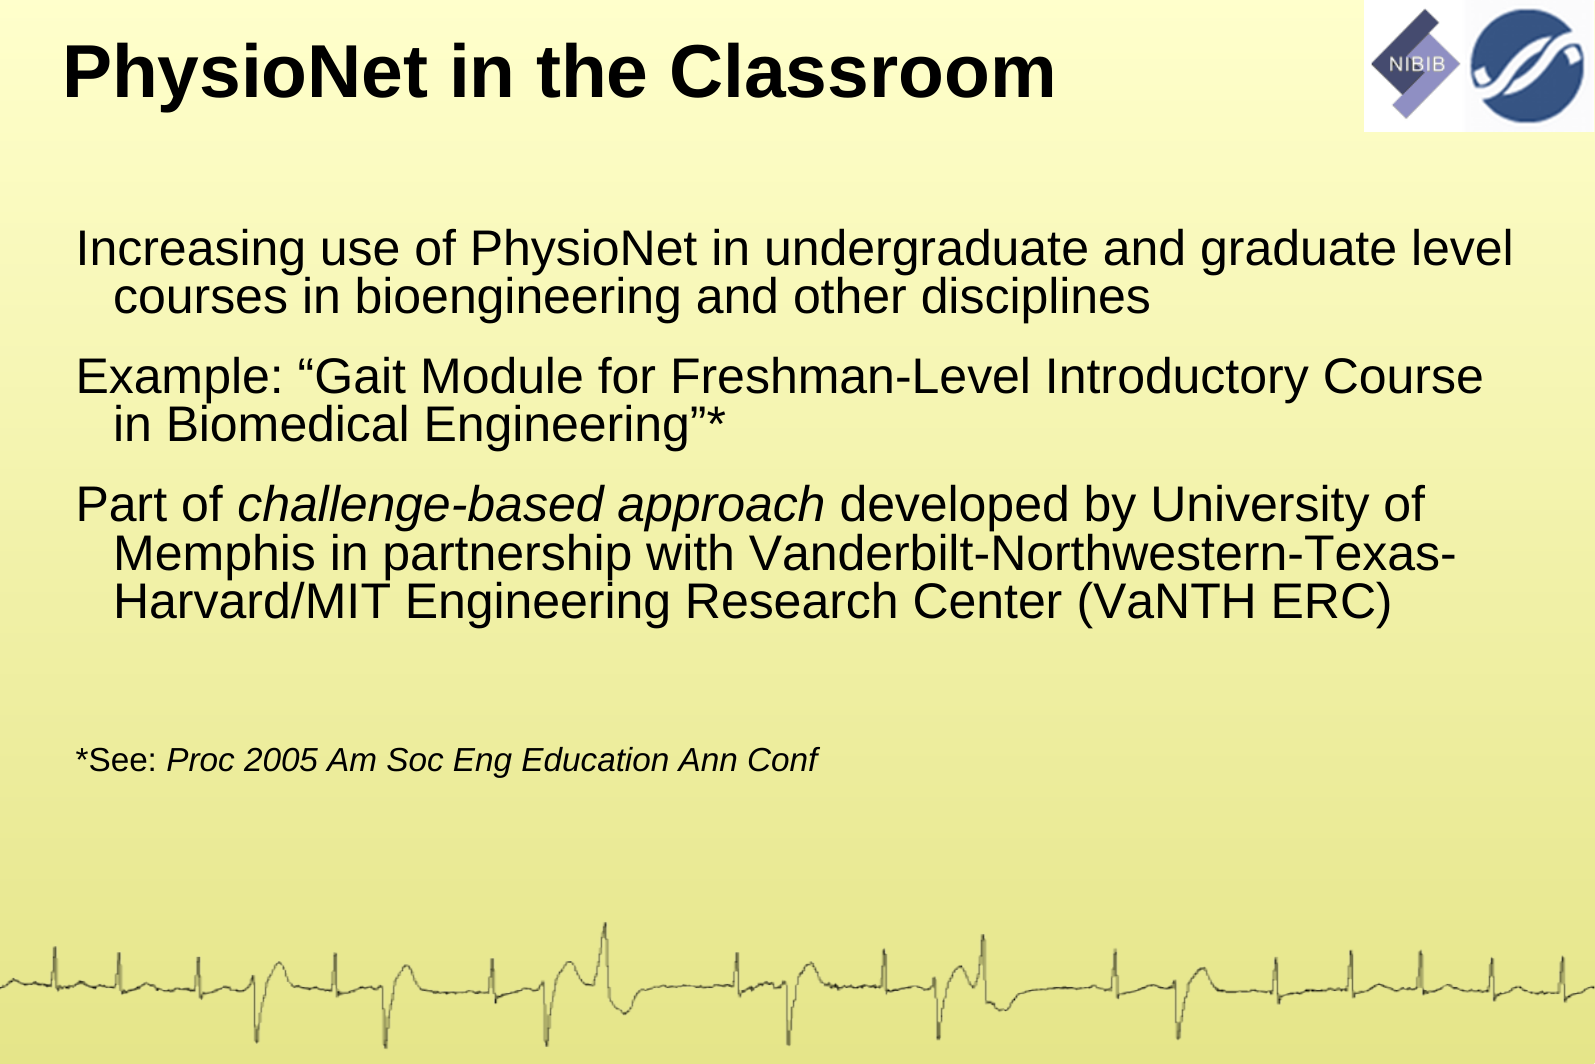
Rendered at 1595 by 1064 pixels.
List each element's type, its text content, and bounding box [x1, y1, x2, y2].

text_box PhysioNet in the Classroom [47, 31, 1440, 121]
picture [0, 913, 1595, 1064]
list Increasing use of PhysioNet in undergraduate and graduate level courses in bioengineering and other disciplines Example: “Gait Module for Freshman-Level Introductory Course in Biomedical Engineering”* Part of challenge-based approach developed by University of Memphis in partnership with Vanderbilt-Northwestern-Texas-Harvard/MIT Engineering Research Center (VaNTH ERC) *See: Proc 2005 Am Soc Eng Education Ann Conf [43, 219, 1550, 920]
picture [1364, 0, 1595, 132]
